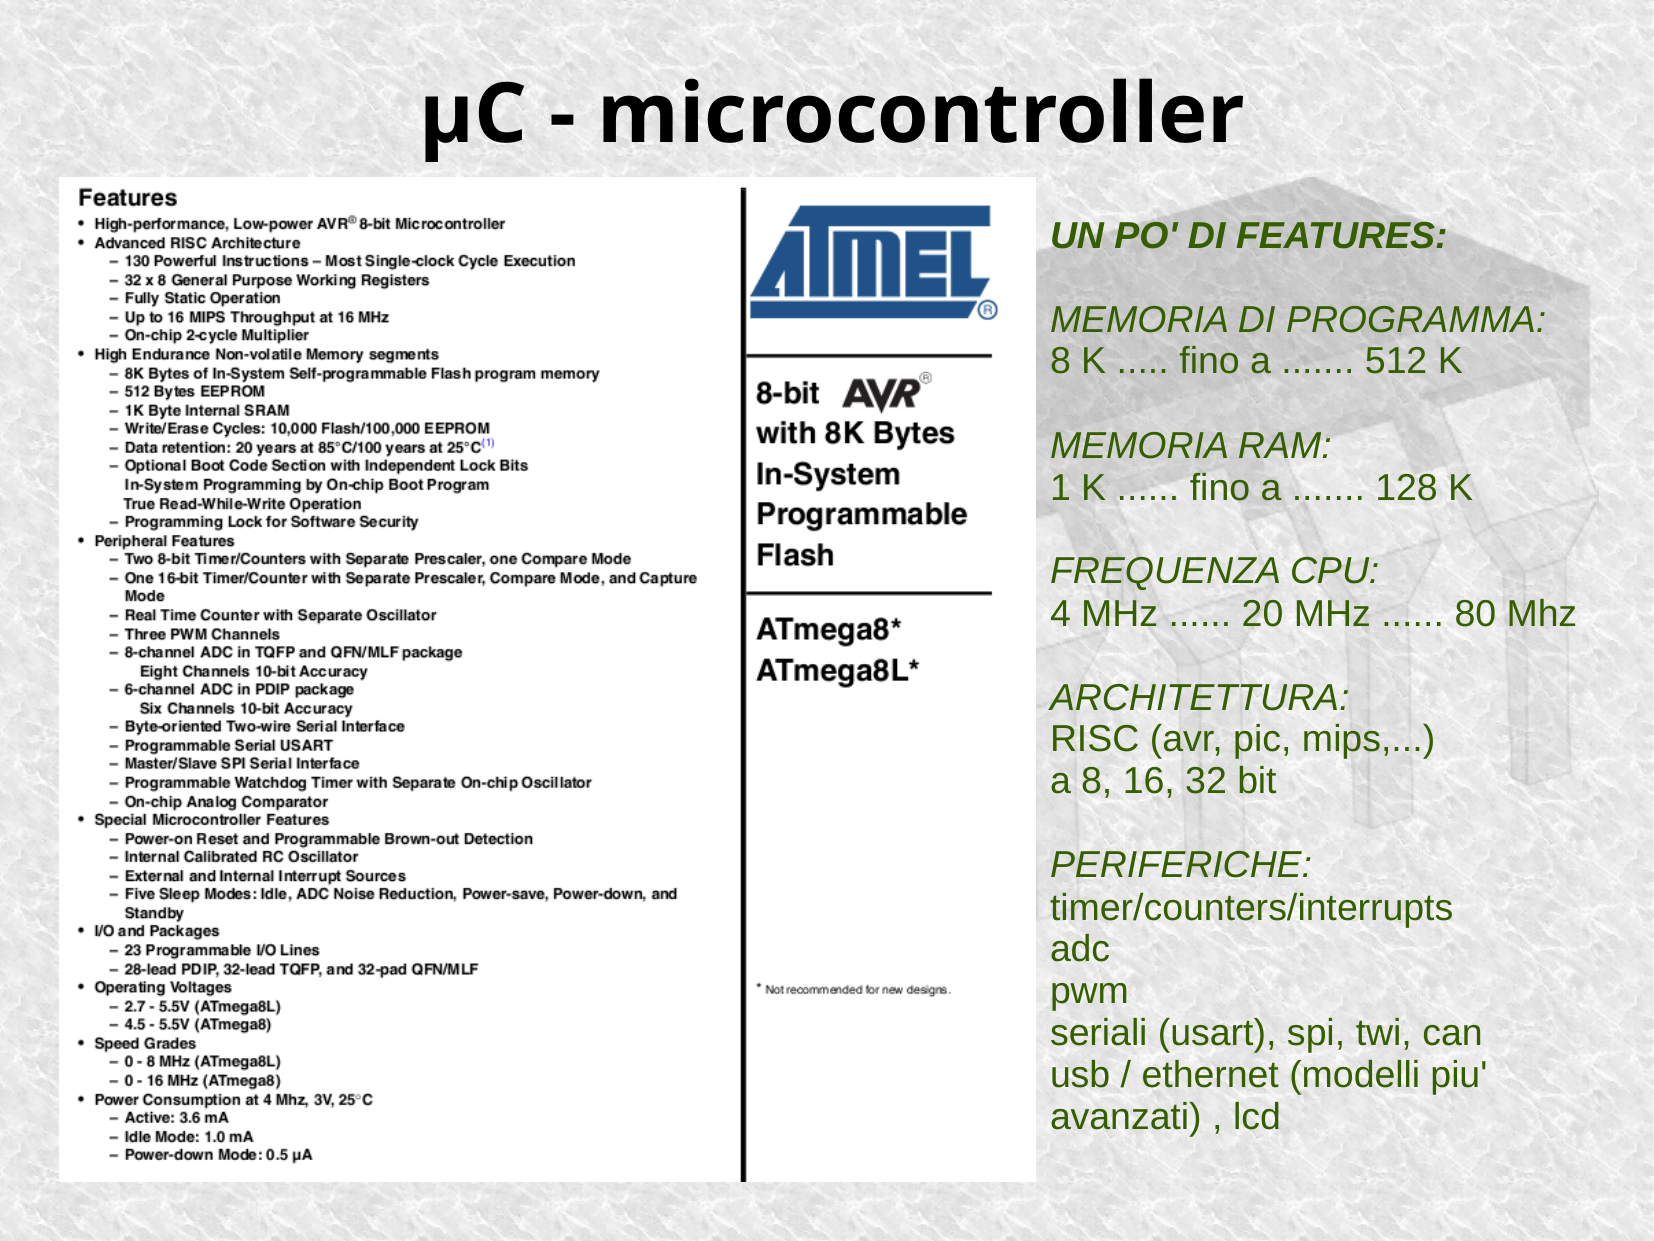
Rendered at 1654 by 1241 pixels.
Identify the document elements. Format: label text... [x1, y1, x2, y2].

picture [0, 0, 1654, 1241]
title µC - microcontroller [88, 14, 1577, 207]
text_box UN PO' DI FEATURES: MEMORIA DI PROGRAMMA: 8 K ..... fino a ....... 512 K MEMORIA RAM: 1 K ...... fino a ....... 128 K FREQUENZA CPU: 4 MHz ...... 20 MHz ...... 80 Mhz ARCHITETTURA: RISC (avr, pic, mips,...) a 8, 16, 32 bit PERIFERICHE: timer/counters/interrupts adc pwm seriali (usart), spi, twi, can usb / ethernet (modelli piu' avanzati) , lcd [1033, 206, 1625, 1146]
